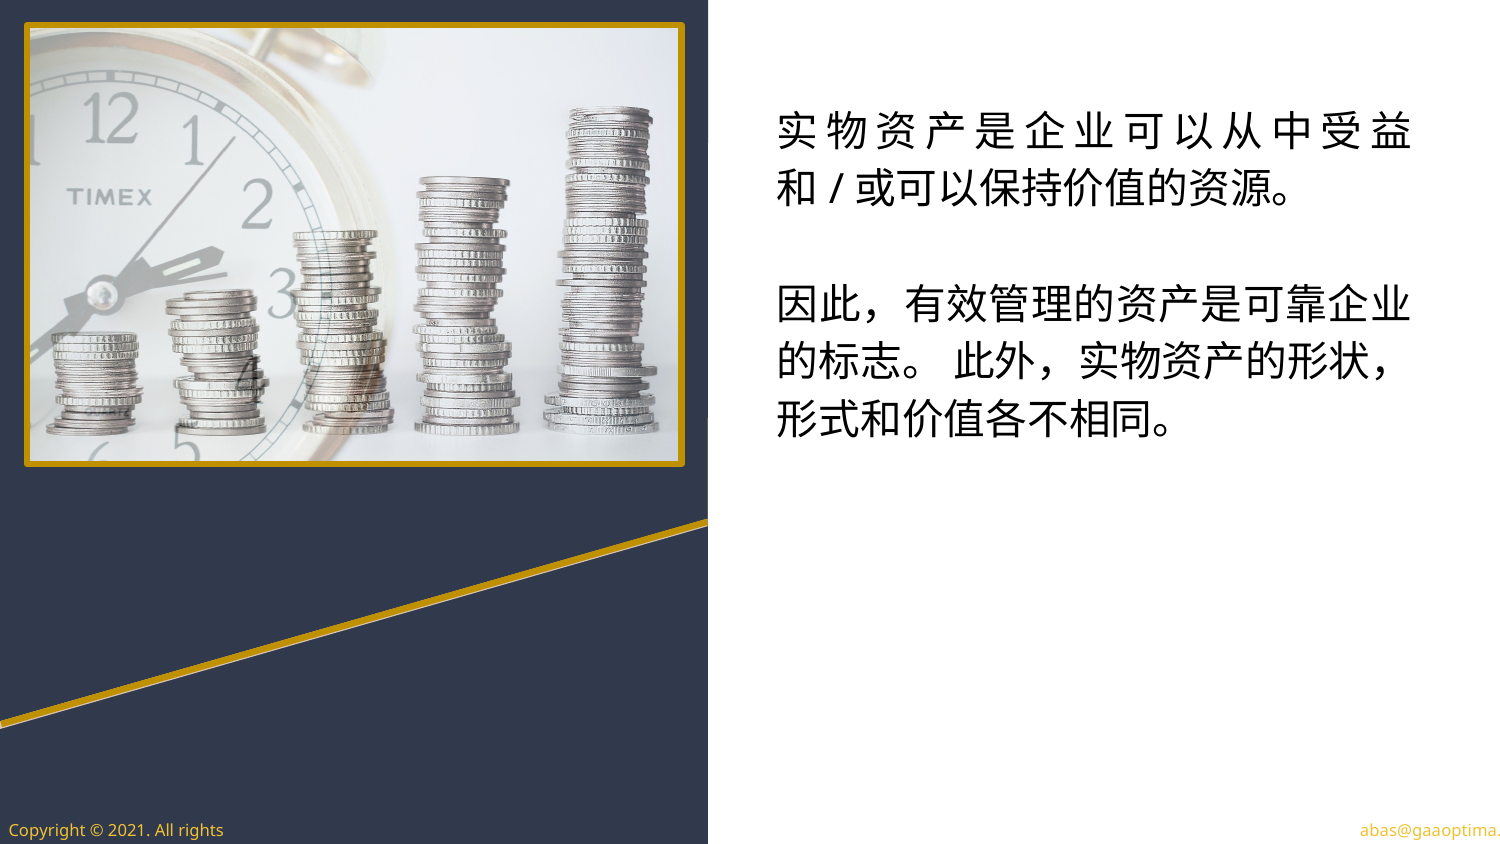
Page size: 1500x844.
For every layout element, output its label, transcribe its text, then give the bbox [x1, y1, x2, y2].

list 实物资产是企业可以从中受益和/或可以保持价值的资源。 因此，有效管理的资产是可靠企业的标志。 此外，实物资产的形状，形式和价值各不相同。 [761, 82, 1446, 755]
text_box abas@gaaoptima.com [1344, 800, 1500, 844]
text_box Copyright © 2021. All rights reserved. [0, 800, 290, 844]
picture [29, 28, 679, 461]
